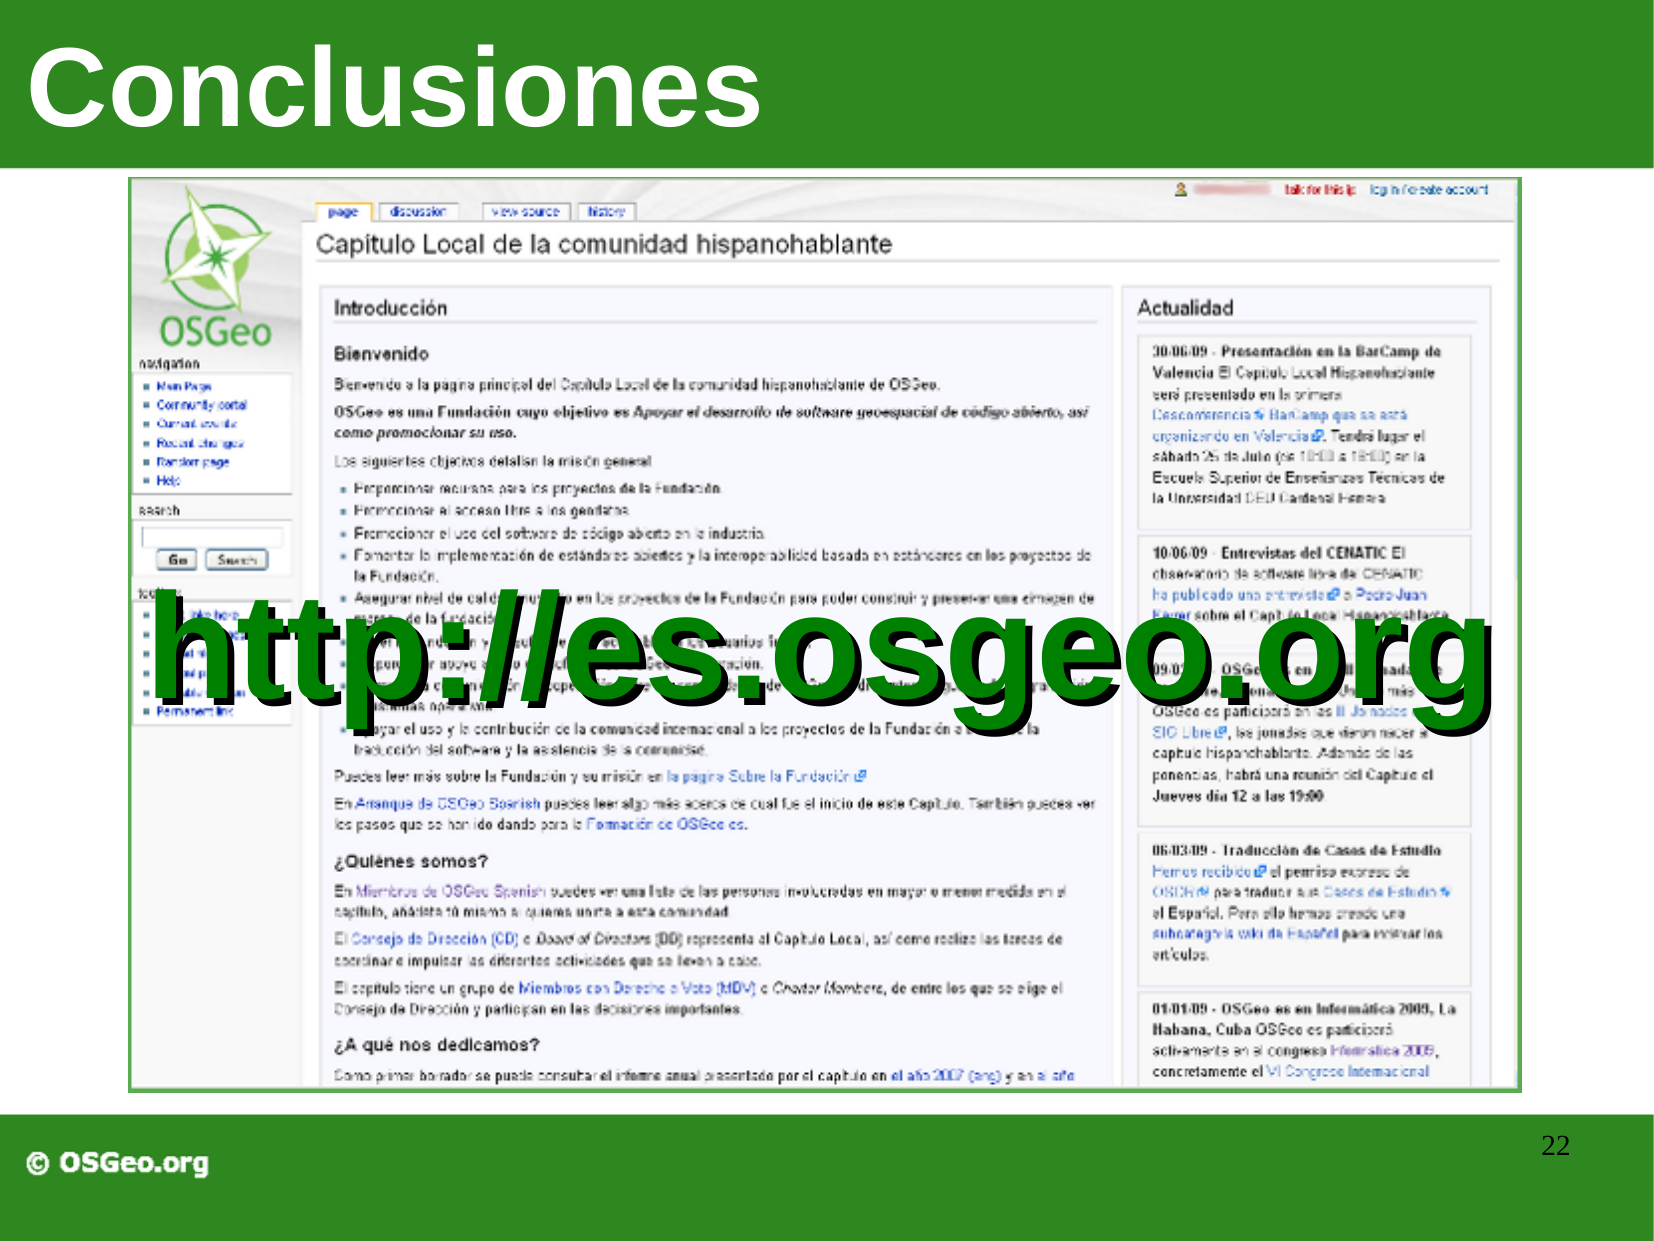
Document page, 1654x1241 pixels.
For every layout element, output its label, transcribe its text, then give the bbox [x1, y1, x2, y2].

text_box http://es.osgeo.org [130, 555, 1512, 739]
picture [0, 0, 1654, 1241]
text_box Conclusiones [12, 17, 780, 159]
